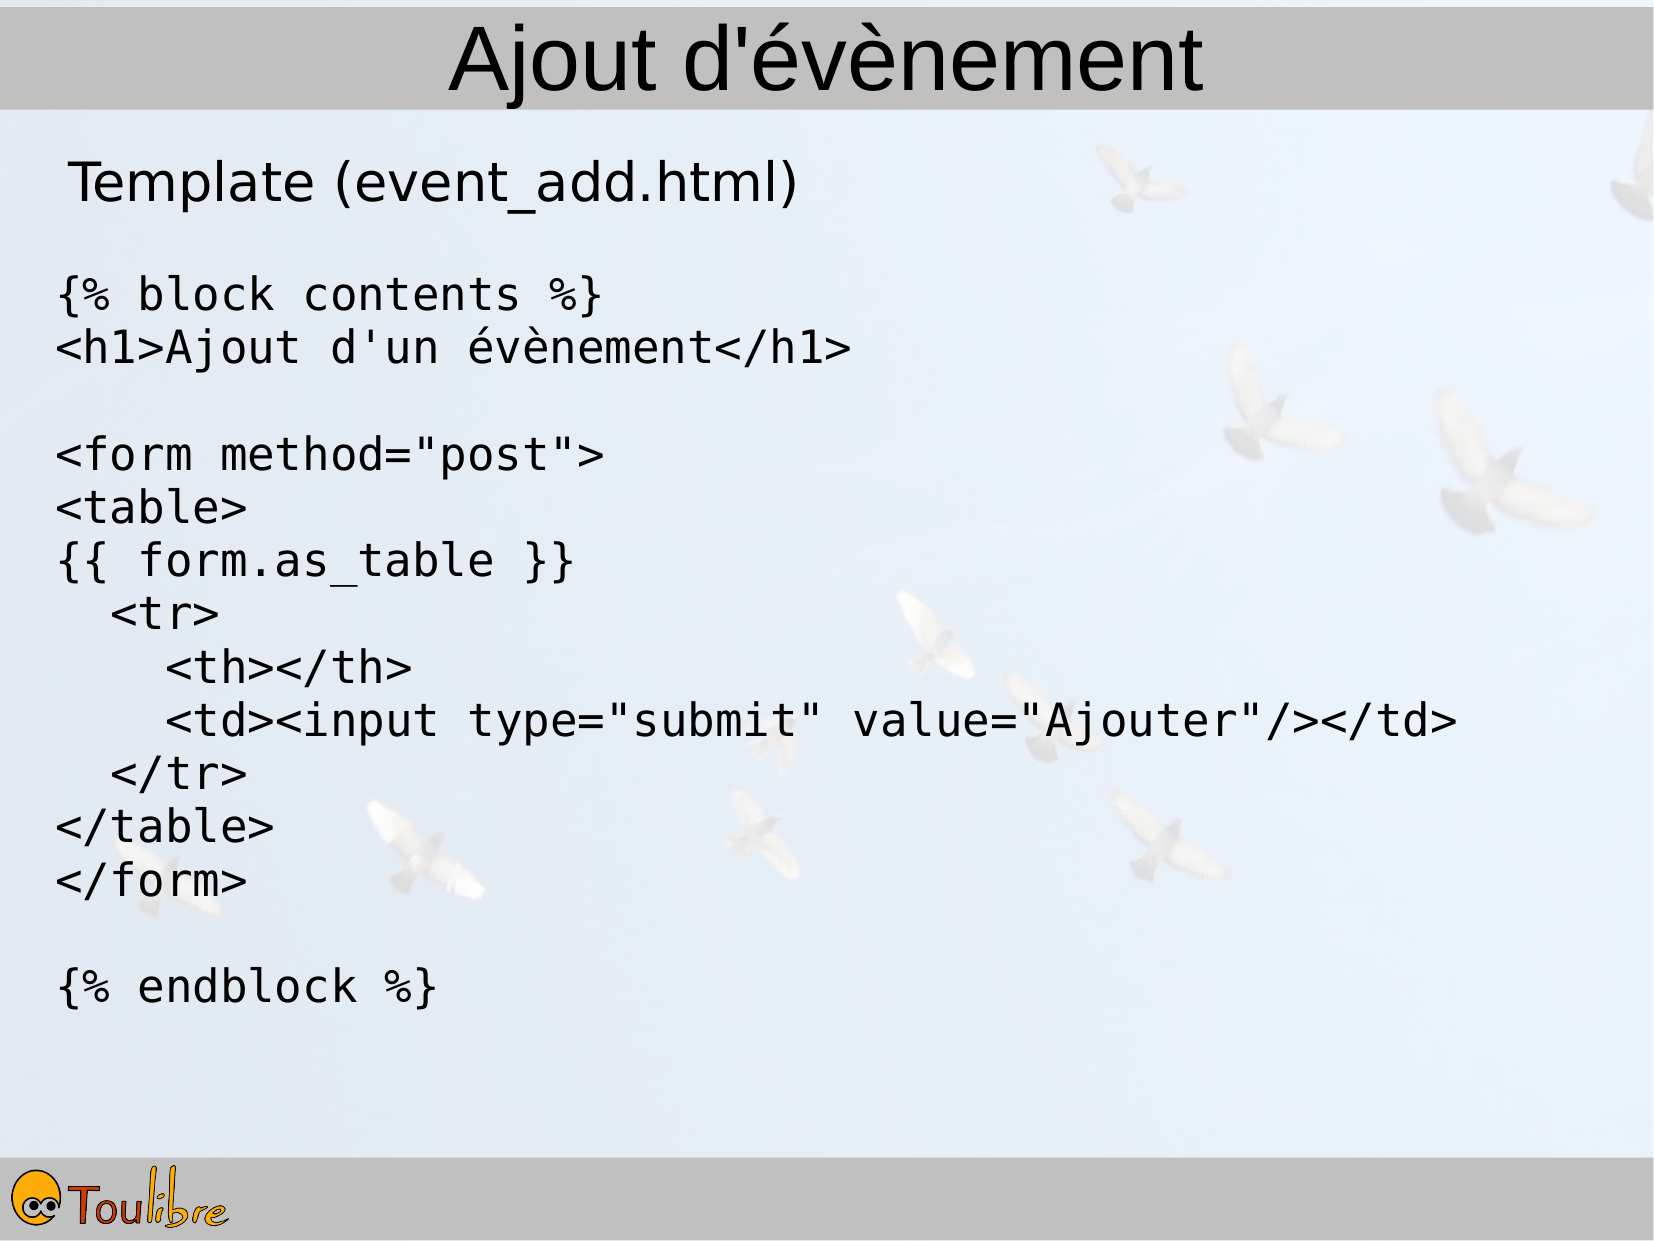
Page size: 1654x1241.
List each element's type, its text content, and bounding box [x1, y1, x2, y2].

text_box {% block contents %} <h1>Ajout d'un évènement</h1> <form method="post"> <table> {{ form.as_table }} <tr> <th></th> <td><input type="submit" value="Ajouter"/></td> </tr> </table> </form> {% endblock %} [40, 260, 1630, 1103]
text_box Template (event_add.html) [53, 143, 1383, 222]
picture [11, 1165, 229, 1228]
title Ajout d'évènement [0, 7, 1654, 110]
